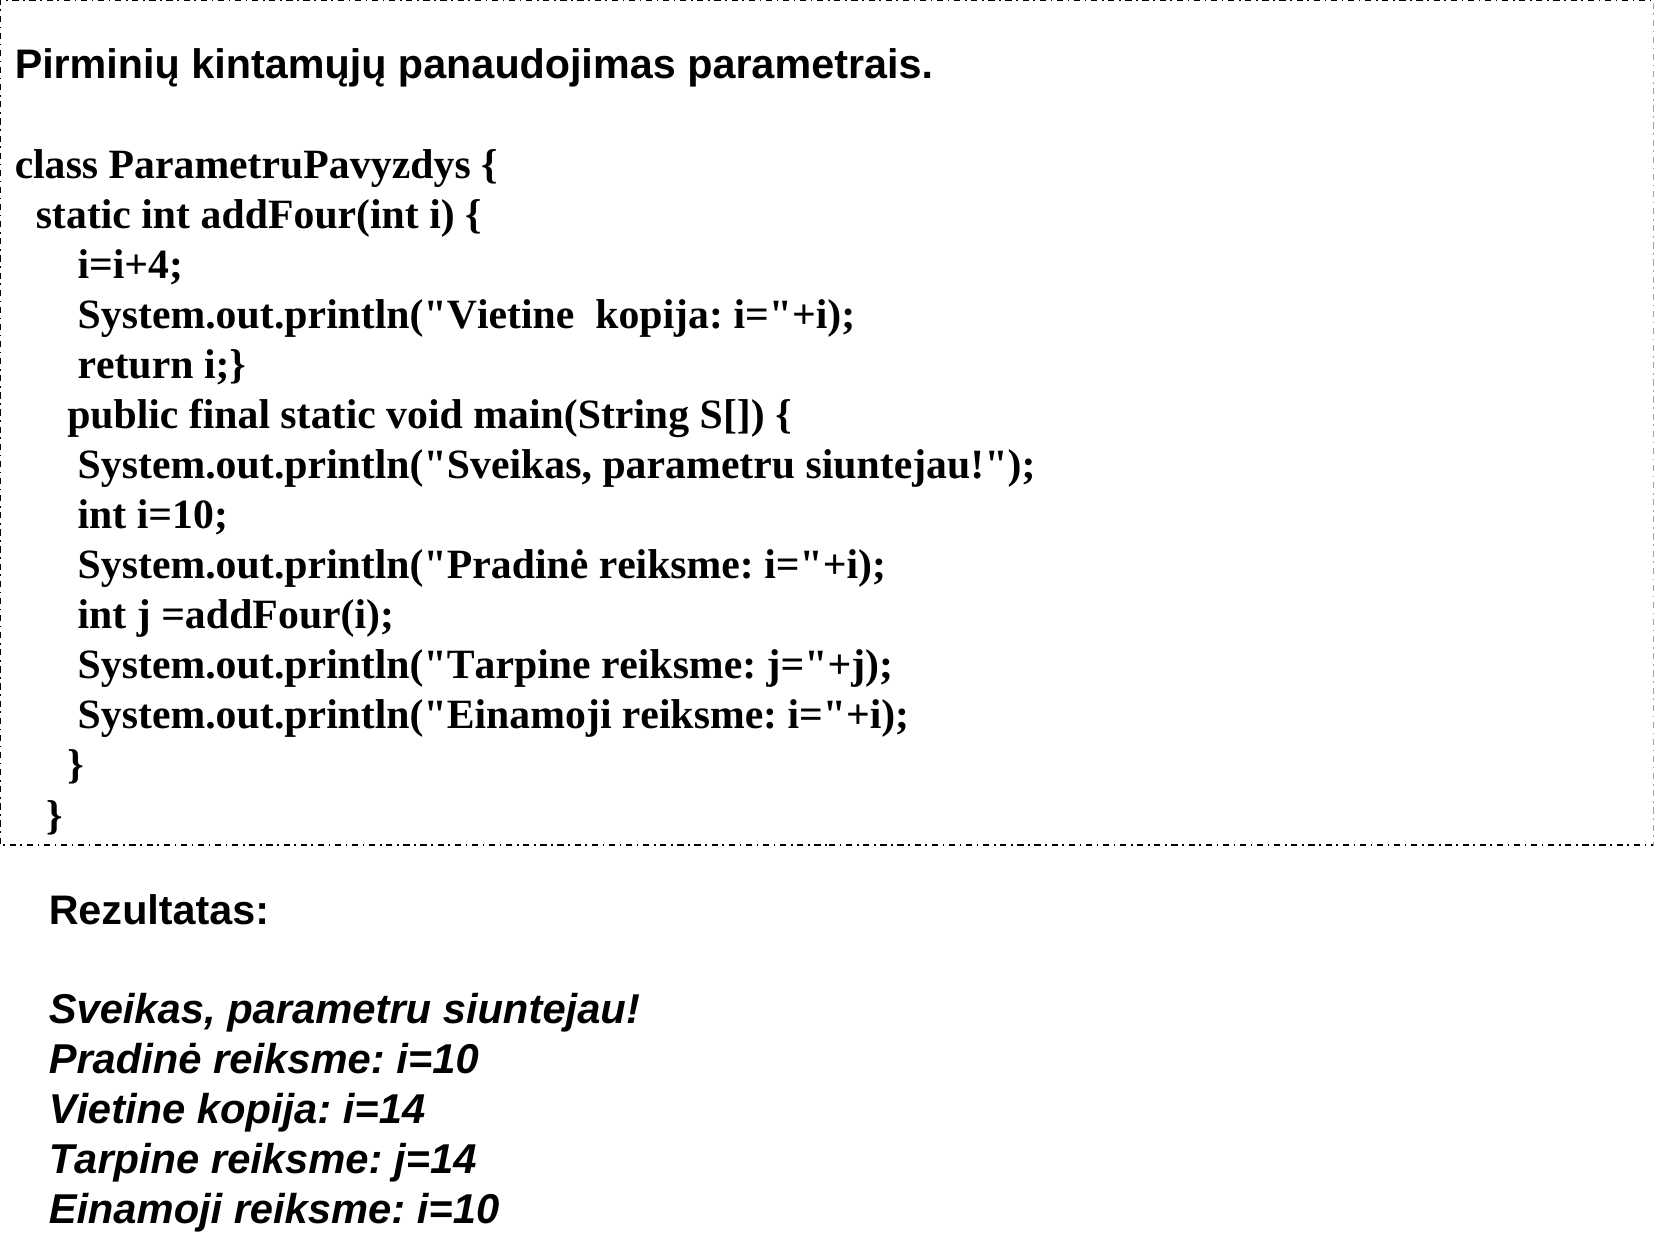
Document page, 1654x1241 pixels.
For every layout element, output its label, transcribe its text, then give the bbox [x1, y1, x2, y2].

text_box Pirminių kintamųjų panaudojimas parametrais. class ParametruPavyzdys { static int addFour(int i) { i=i+4; System.out.println("Vietine kopija: i="+i); return i;} public final static void main(String S[]) { System.out.println("Sveikas, parametru siuntejau!"); int i=10; System.out.println("Pradinė reiksme: i="+i); int j =addFour(i); System.out.println("Tarpine reiksme: j="+j); System.out.println("Einamoji reiksme: i="+i); } } [0, 0, 1654, 846]
text_box Rezultatas: Sveikas, parametru siuntejau! Pradinė reiksme: i=10 Vietine kopija: i=14 Tarpine reiksme: j=14 Einamoji reiksme: i=10 [33, 875, 1654, 1241]
